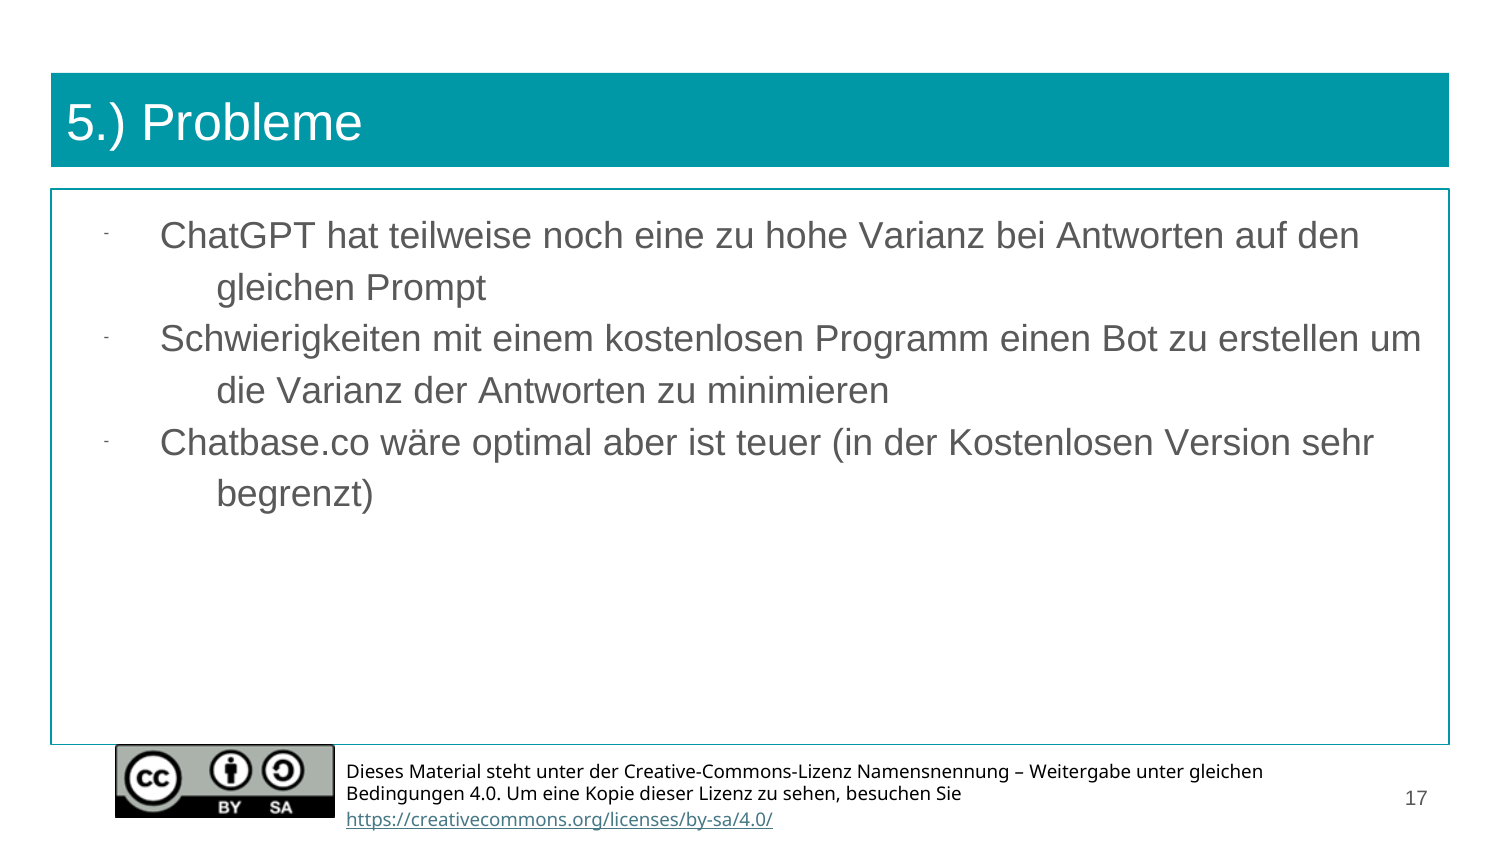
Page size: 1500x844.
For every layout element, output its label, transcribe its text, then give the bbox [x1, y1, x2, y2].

list ChatGPT hat teilweise noch eine zu hohe Varianz bei Antworten auf den gleichen Prompt Schwierigkeiten mit einem kostenlosen Programm einen Bot zu erstellen um die Varianz der Antworten zu minimieren Chatbase.co wäre optimal aber ist teuer (in der Kostenlosen Version sehr begrenzt) [51, 189, 1449, 745]
text_box [1389, 764, 1480, 830]
text_box Dieses Material steht unter der Creative-Commons-Lizenz Namensnennung – Weitergabe unter gleichen Bedingungen 4.0. Um eine Kopie dieser Lizenz zu sehen, besuchen Sie https://creativecommons.org/licenses/by-sa/4.0/ [331, 744, 1401, 820]
title 5.) Probleme [51, 72, 1449, 167]
picture [115, 745, 335, 818]
